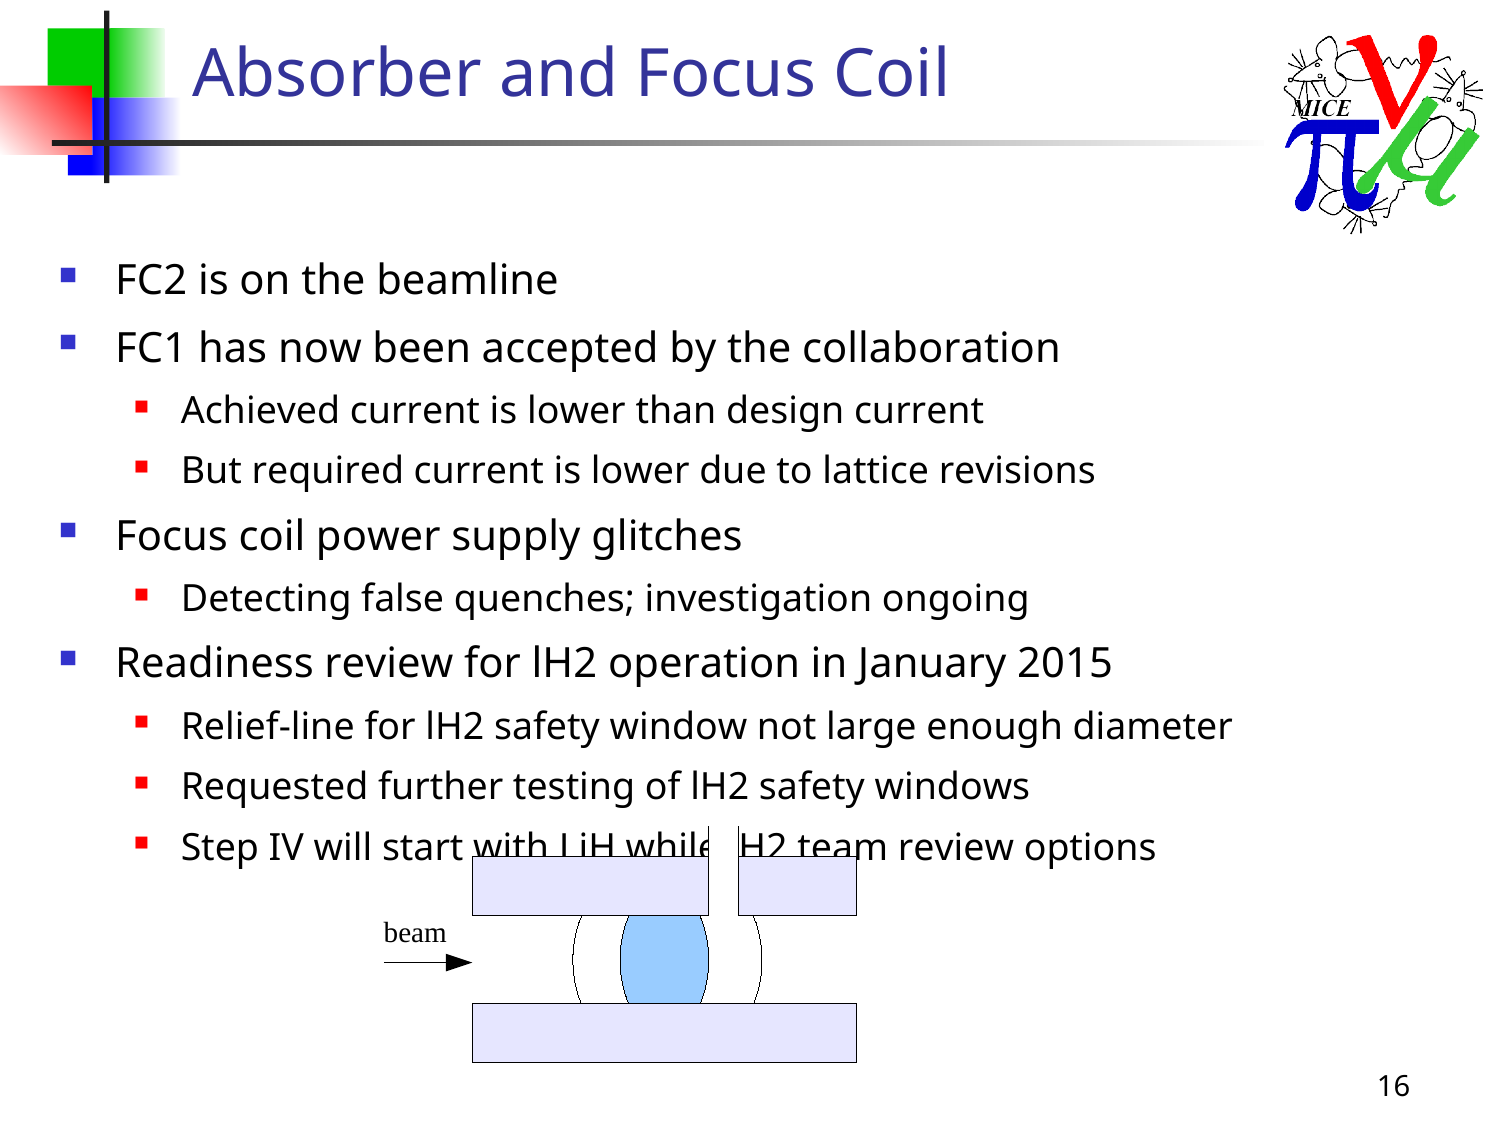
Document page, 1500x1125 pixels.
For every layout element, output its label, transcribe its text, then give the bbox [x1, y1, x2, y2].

text_box [472, 826, 857, 1063]
list FC2 is on the beamline FC1 has now been accepted by the collaboration Achieved current is lower than design current But required current is lower due to lattice revisions Focus coil power supply glitches Detecting false quenches; investigation ongoing Readiness review for lH2 operation in January 2015 Relief-line for lH2 safety window not large enough diameter Requested further testing of lH2 safety windows Step IV will start with LiH while lH2 team review options [59, 249, 1495, 798]
picture [1264, 5, 1500, 251]
title Absorber and Focus Coil [191, 0, 1471, 164]
text_box beam [368, 909, 462, 958]
